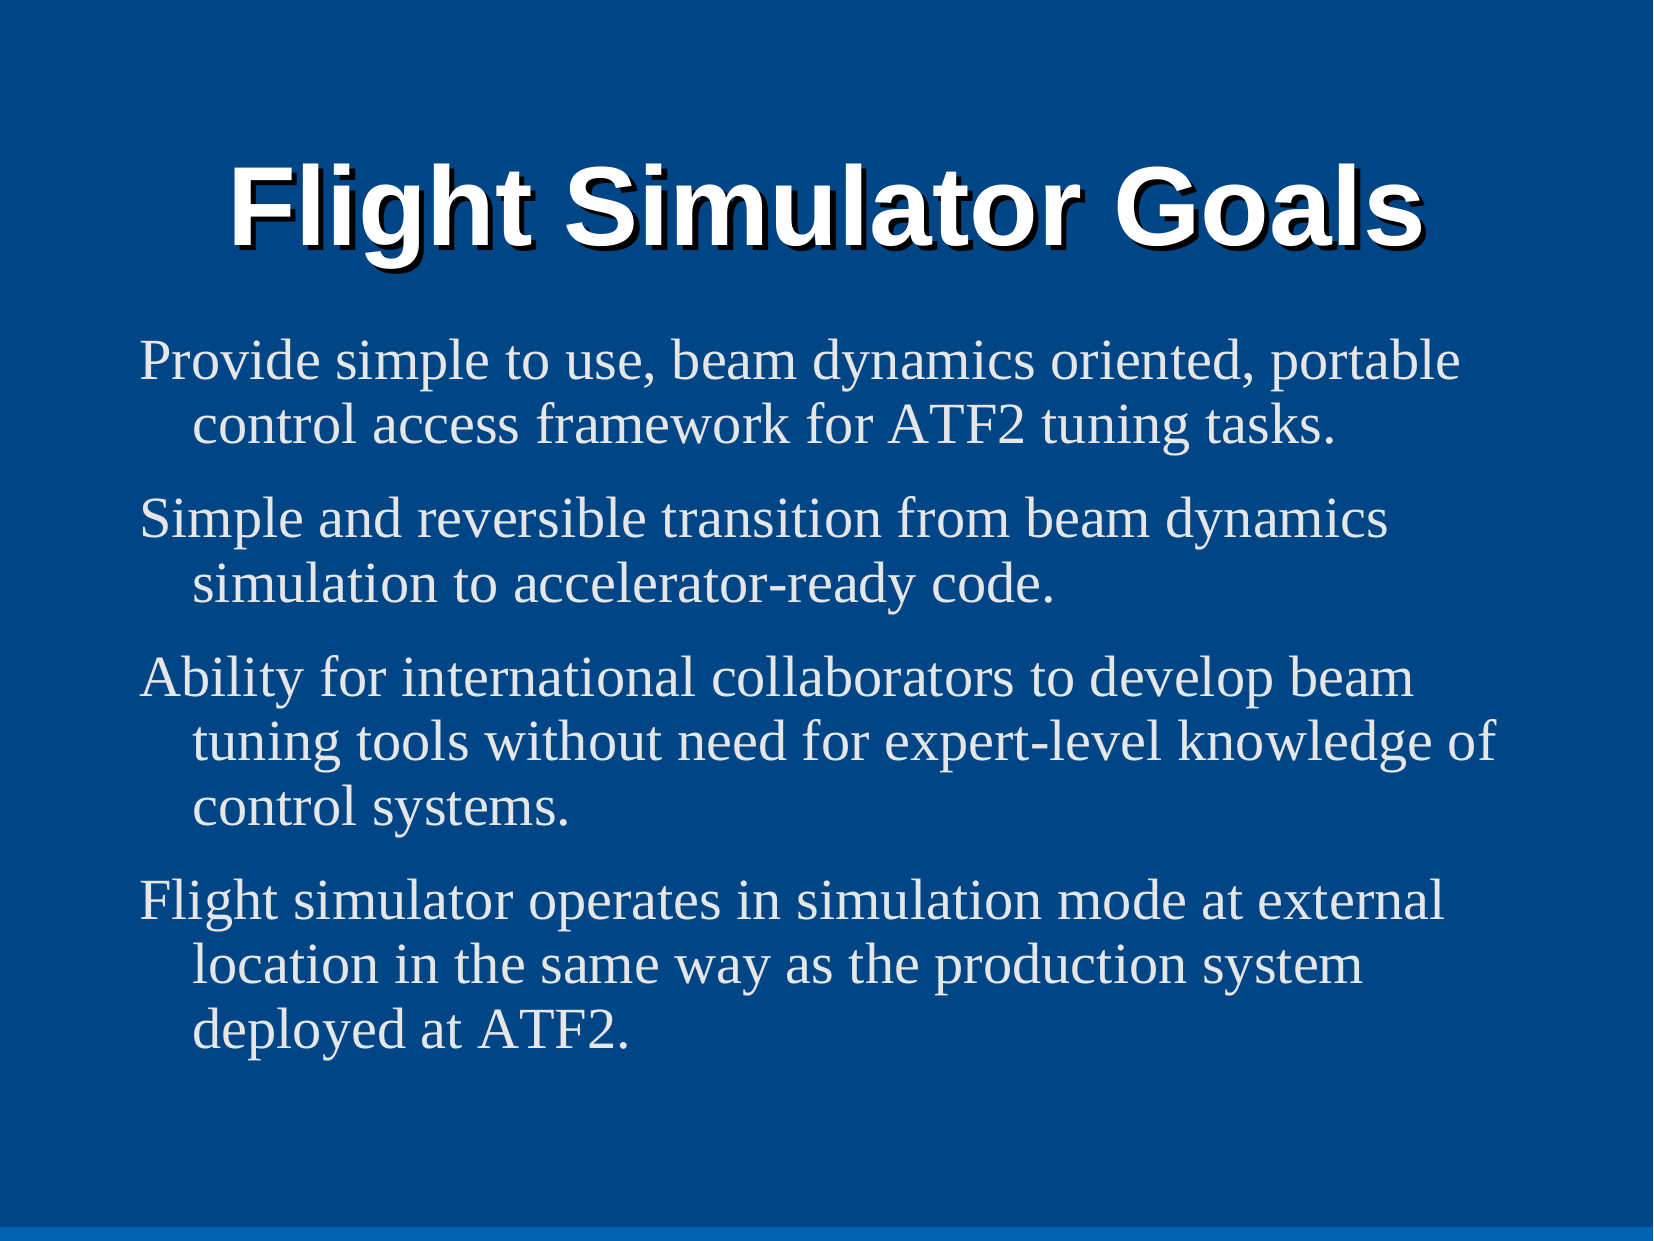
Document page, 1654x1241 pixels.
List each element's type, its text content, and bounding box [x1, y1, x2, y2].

title Flight Simulator Goals [121, 102, 1533, 311]
list Provide simple to use, beam dynamics oriented, portable control access framework for ATF2 tuning tasks. Simple and reversible transition from beam dynamics simulation to accelerator-ready code. Ability for international collaborators to develop beam tuning tools without need for expert-level knowledge of control systems. Flight simulator operates in simulation mode at external location in the same way as the production system deployed at ATF2. [121, 327, 1533, 1121]
